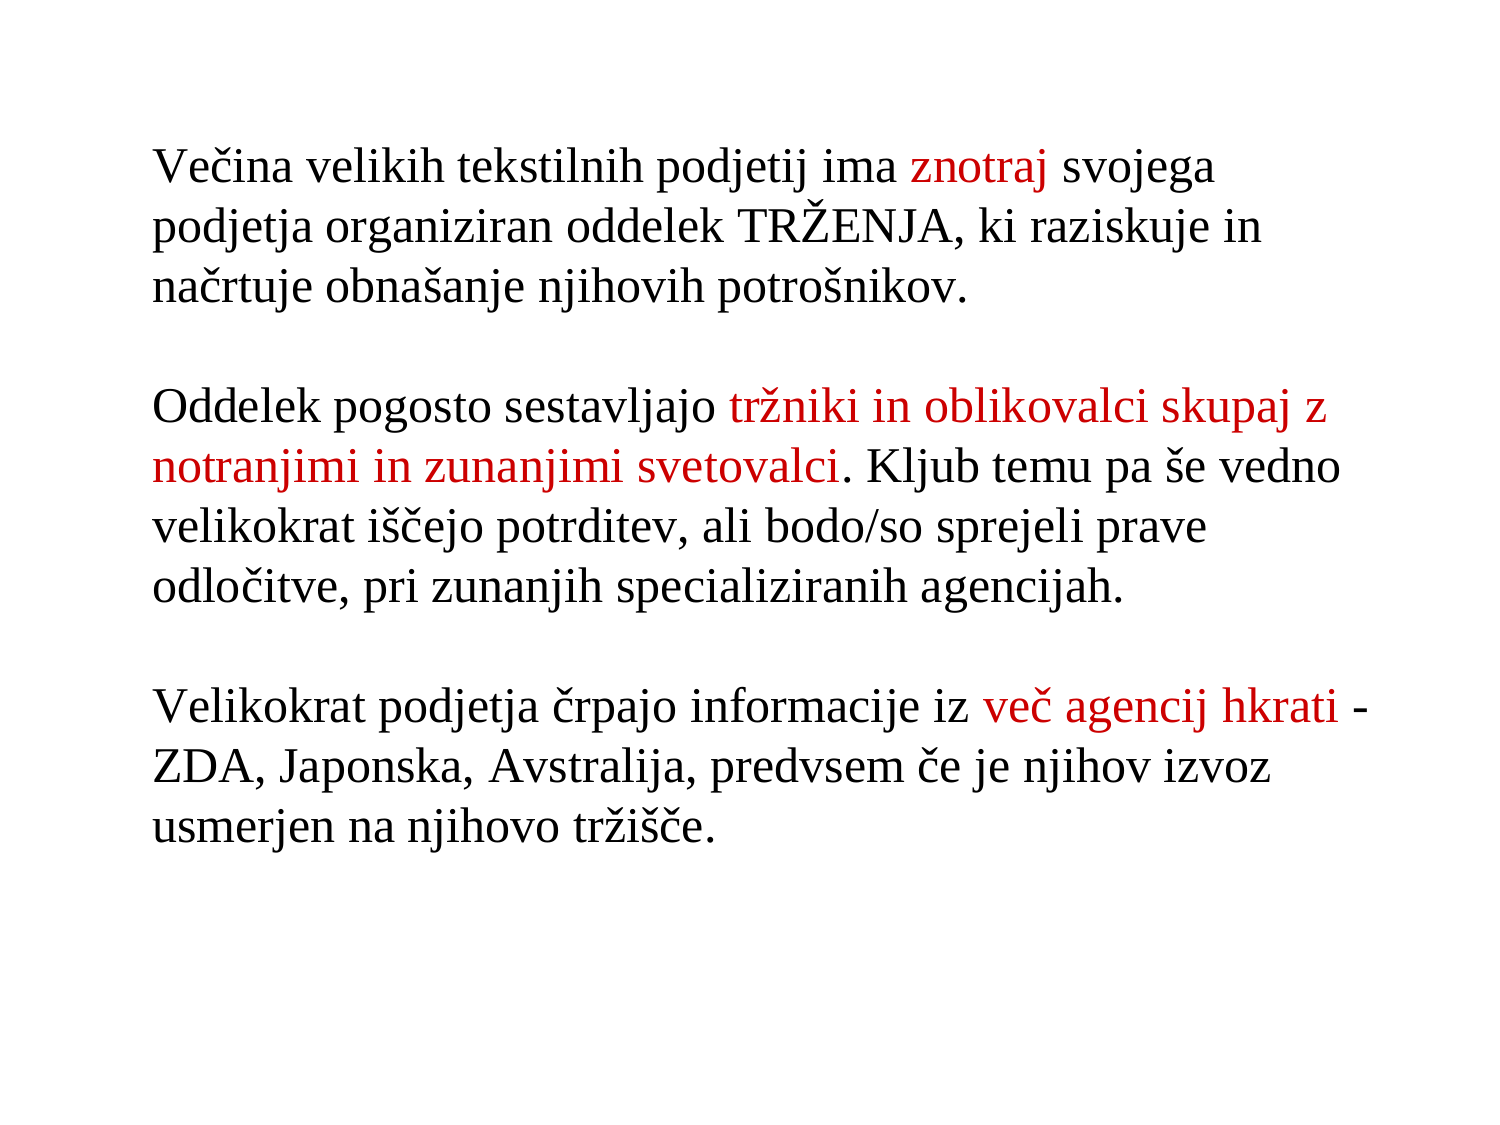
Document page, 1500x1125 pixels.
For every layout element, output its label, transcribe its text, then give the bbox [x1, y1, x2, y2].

text_box Večina velikih tekstilnih podjetij ima znotraj svojega podjetja organiziran oddelek TRŽENJA, ki raziskuje in načrtuje obnašanje njihovih potrošnikov. Oddelek pogosto sestavljajo tržniki in oblikovalci skupaj z notranjimi in zunanjimi svetovalci. Kljub temu pa še vedno velikokrat iščejo potrditev, ali bodo/so sprejeli prave odločitve, pri zunanjih specializiranih agencijah. Velikokrat podjetja črpajo informacije iz več agencij hkrati - ZDA, Japonska, Avstralija, predvsem če je njihov izvoz usmerjen na njihovo tržišče. [137, 124, 1388, 921]
